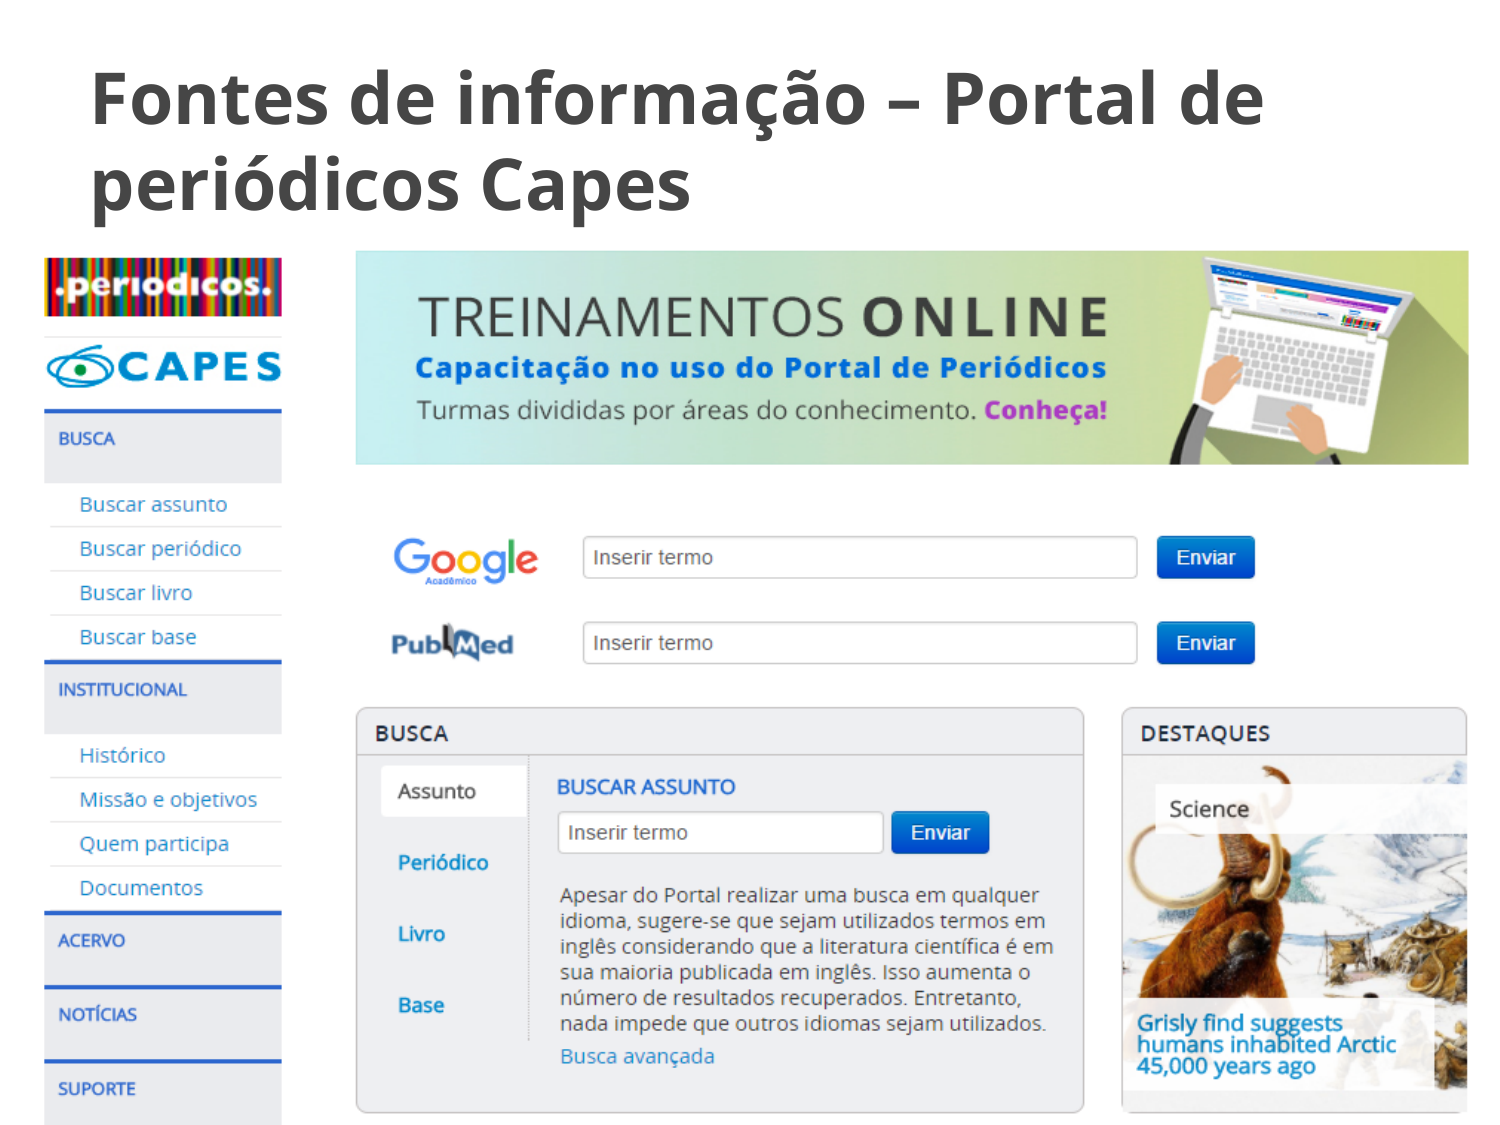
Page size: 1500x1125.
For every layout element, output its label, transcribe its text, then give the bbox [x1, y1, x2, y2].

picture [0, 231, 1500, 1125]
title Fontes de informação – Portal de periódicos Capes [75, 45, 1425, 231]
